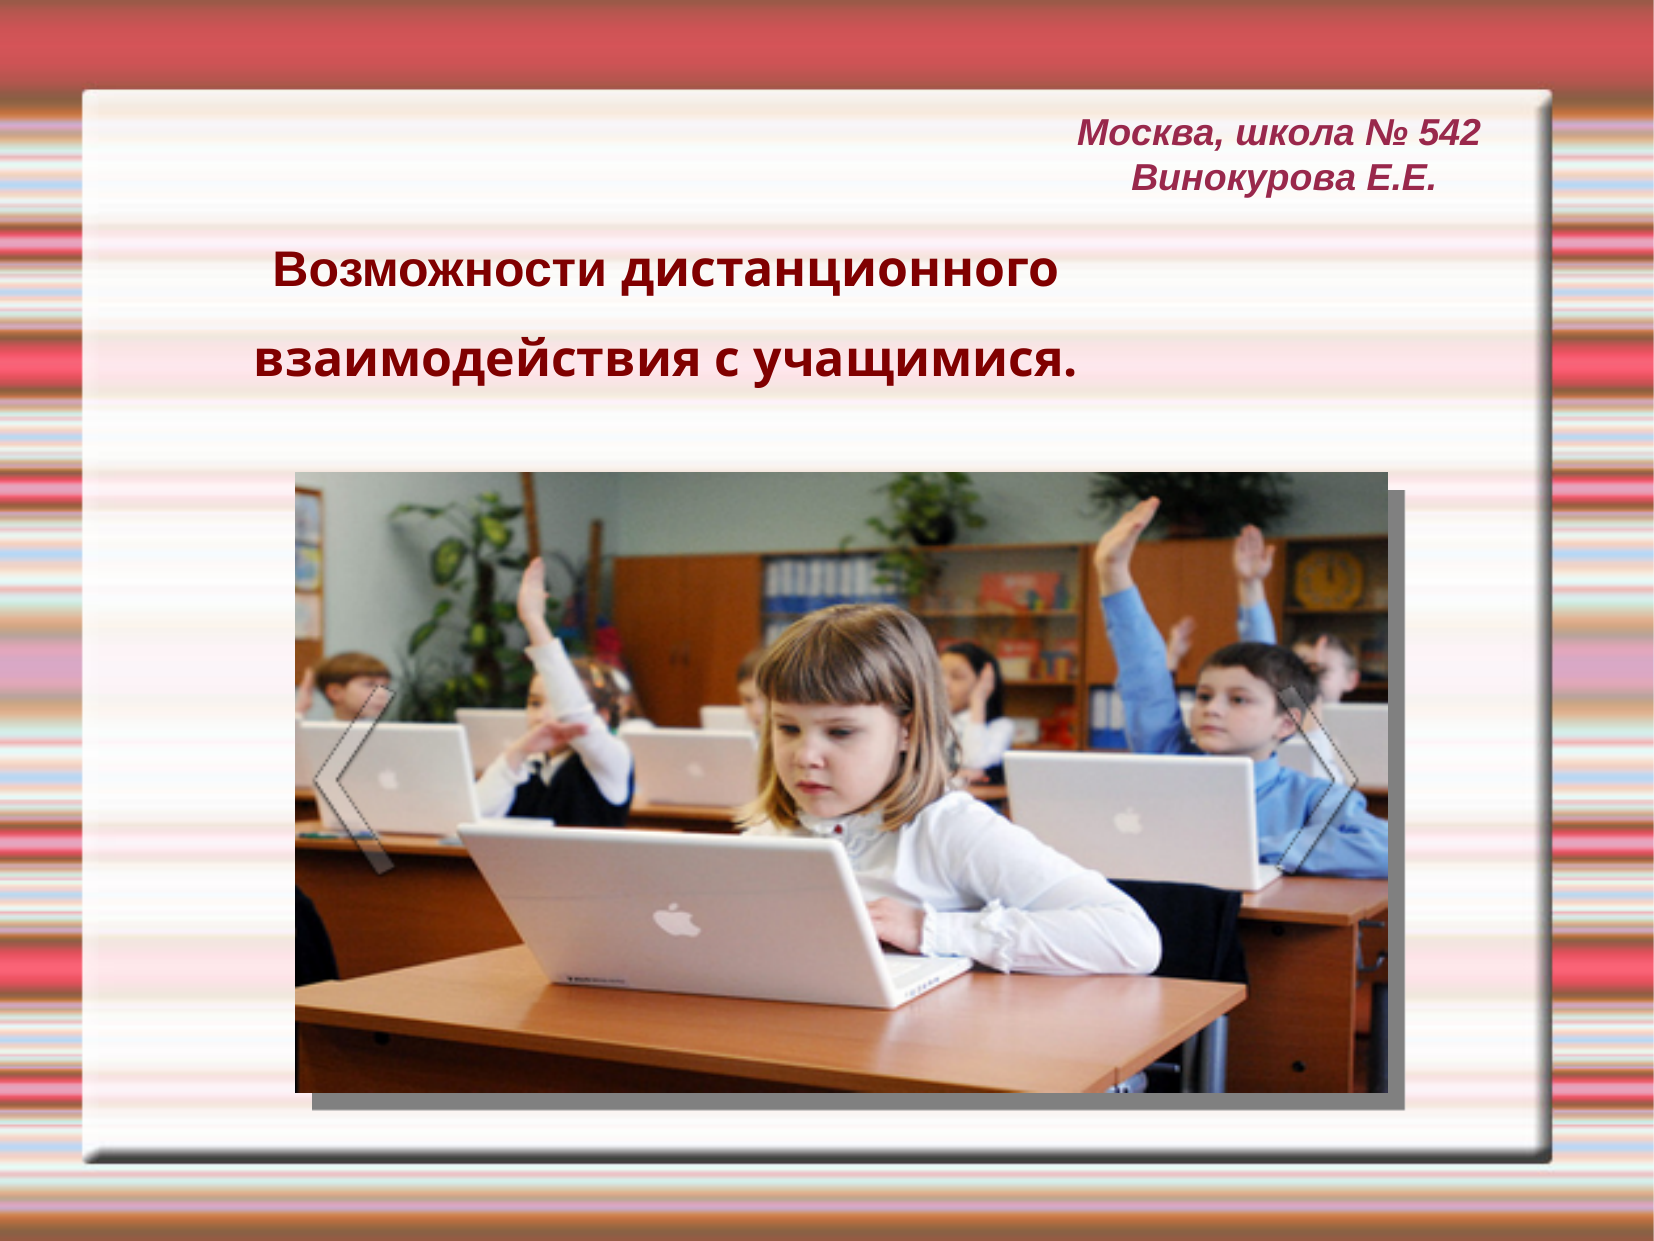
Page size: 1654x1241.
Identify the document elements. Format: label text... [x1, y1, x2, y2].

picture [295, 472, 1388, 1093]
list Возможности дистанционного взаимодействия с учащимися. [88, 206, 1489, 480]
title Москва, школа № 542 Винокурова Е.Е. [944, 49, 1625, 257]
